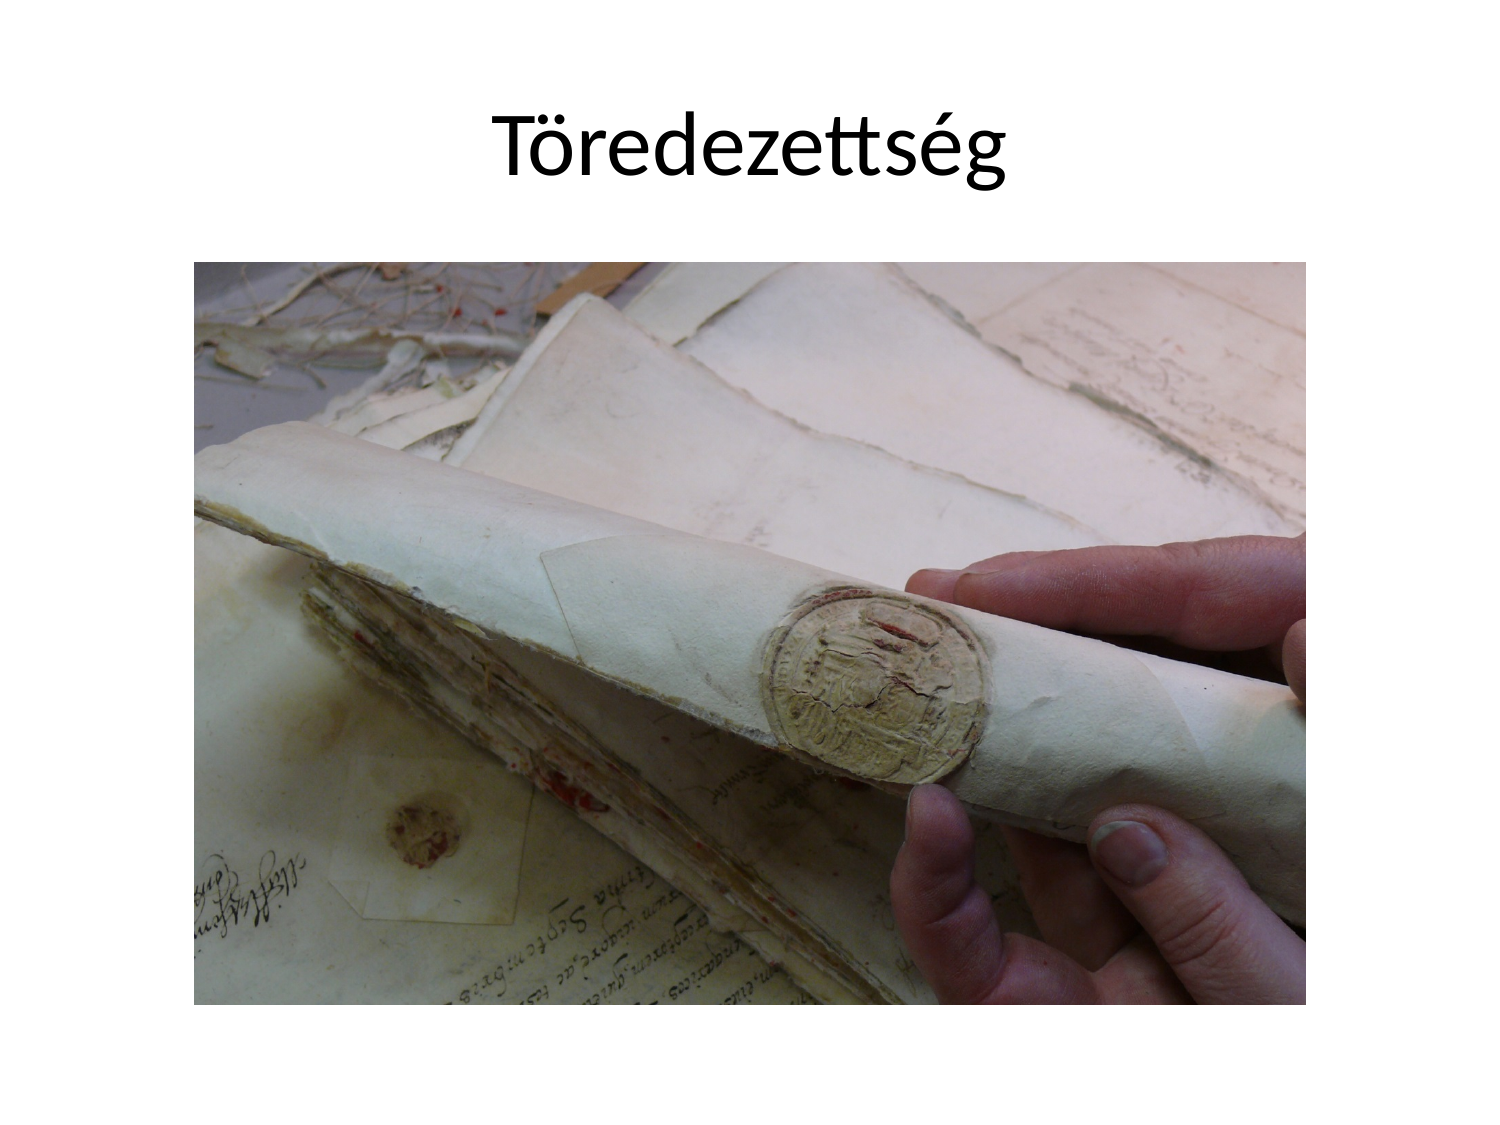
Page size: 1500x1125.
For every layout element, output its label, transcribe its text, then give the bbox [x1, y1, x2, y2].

picture [194, 262, 1306, 1005]
title Töredezettség [75, 45, 1426, 233]
